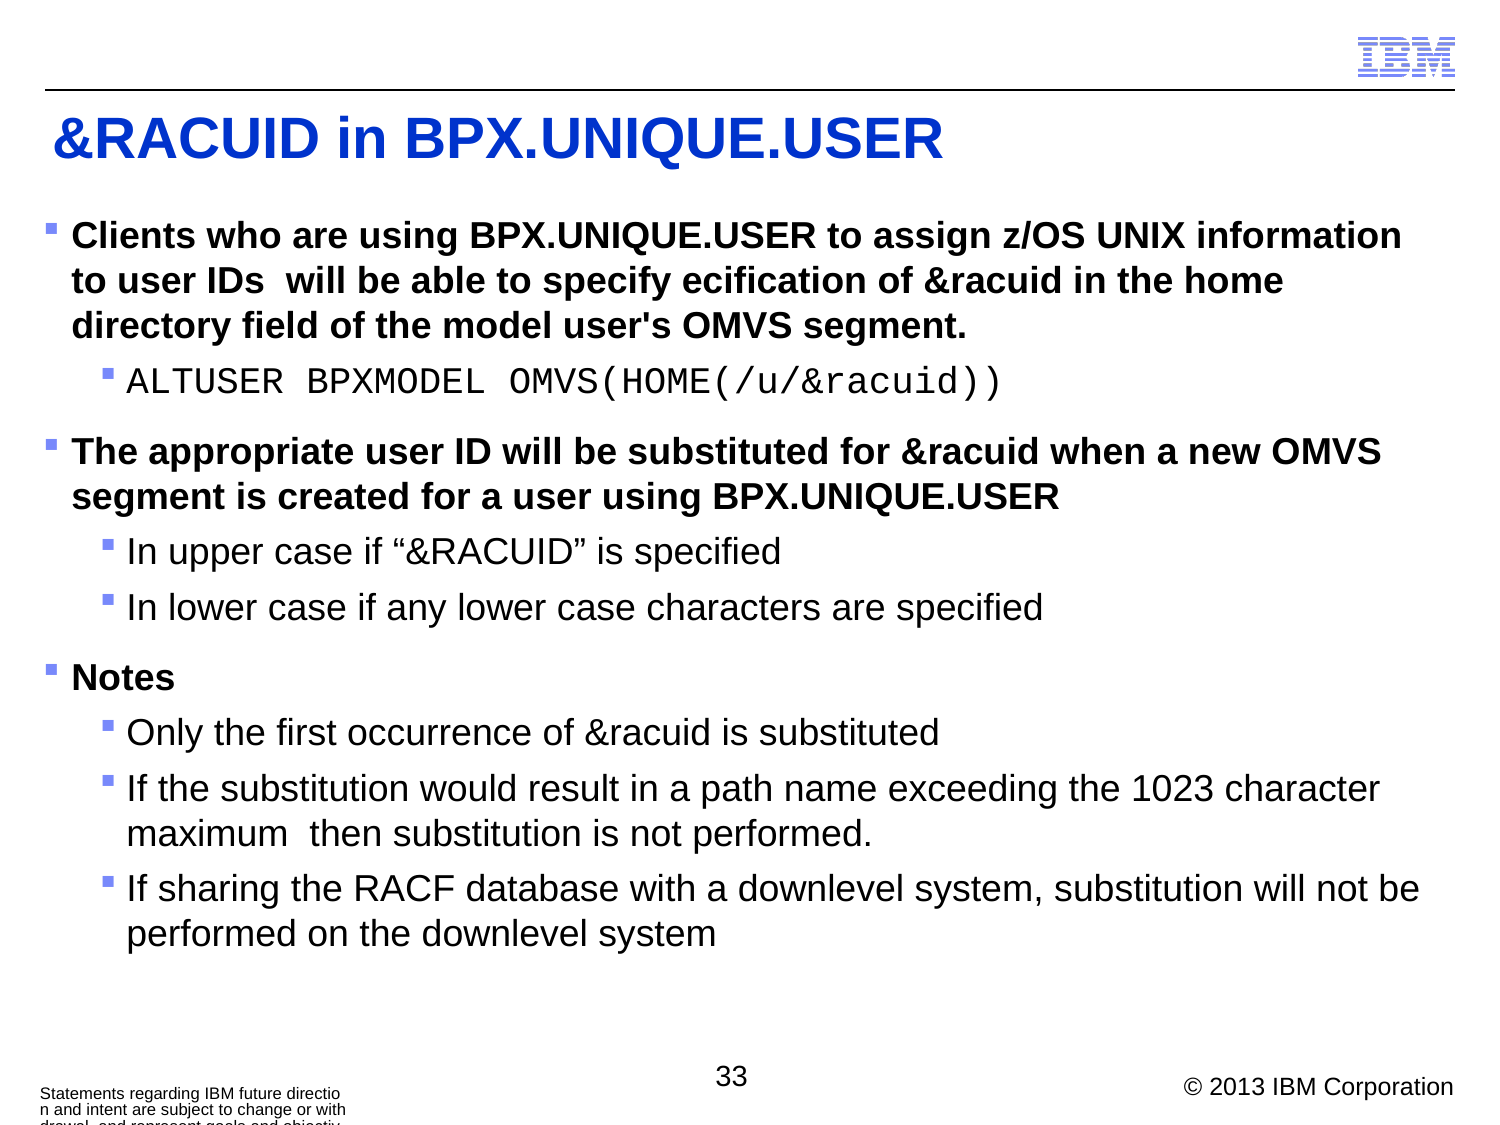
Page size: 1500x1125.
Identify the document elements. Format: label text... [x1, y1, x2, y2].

list Clients who are using BPX.UNIQUE.USER to assign z/OS UNIX information to user IDs will be able to specify ecification of &racuid in the home directory field of the model user's OMVS segment. ALTUSER BPXMODEL OMVS(HOME(/u/&racuid)) The appropriate user ID will be substituted for &racuid when a new OMVS segment is created for a user using BPX.UNIQUE.USER In upper case if “&RACUID” is specified In lower case if any lower case characters are specified Notes Only the first occurrence of &racuid is substituted If the substitution would result in a path name exceeding the 1023 character maximum then substitution is not performed. If sharing the RACF database with a downlevel system, substitution will not be performed on the downlevel system [28, 203, 1462, 1082]
picture [1358, 37, 1455, 75]
title &RACUID in BPX.UNIQUE.USER [37, 75, 1463, 196]
